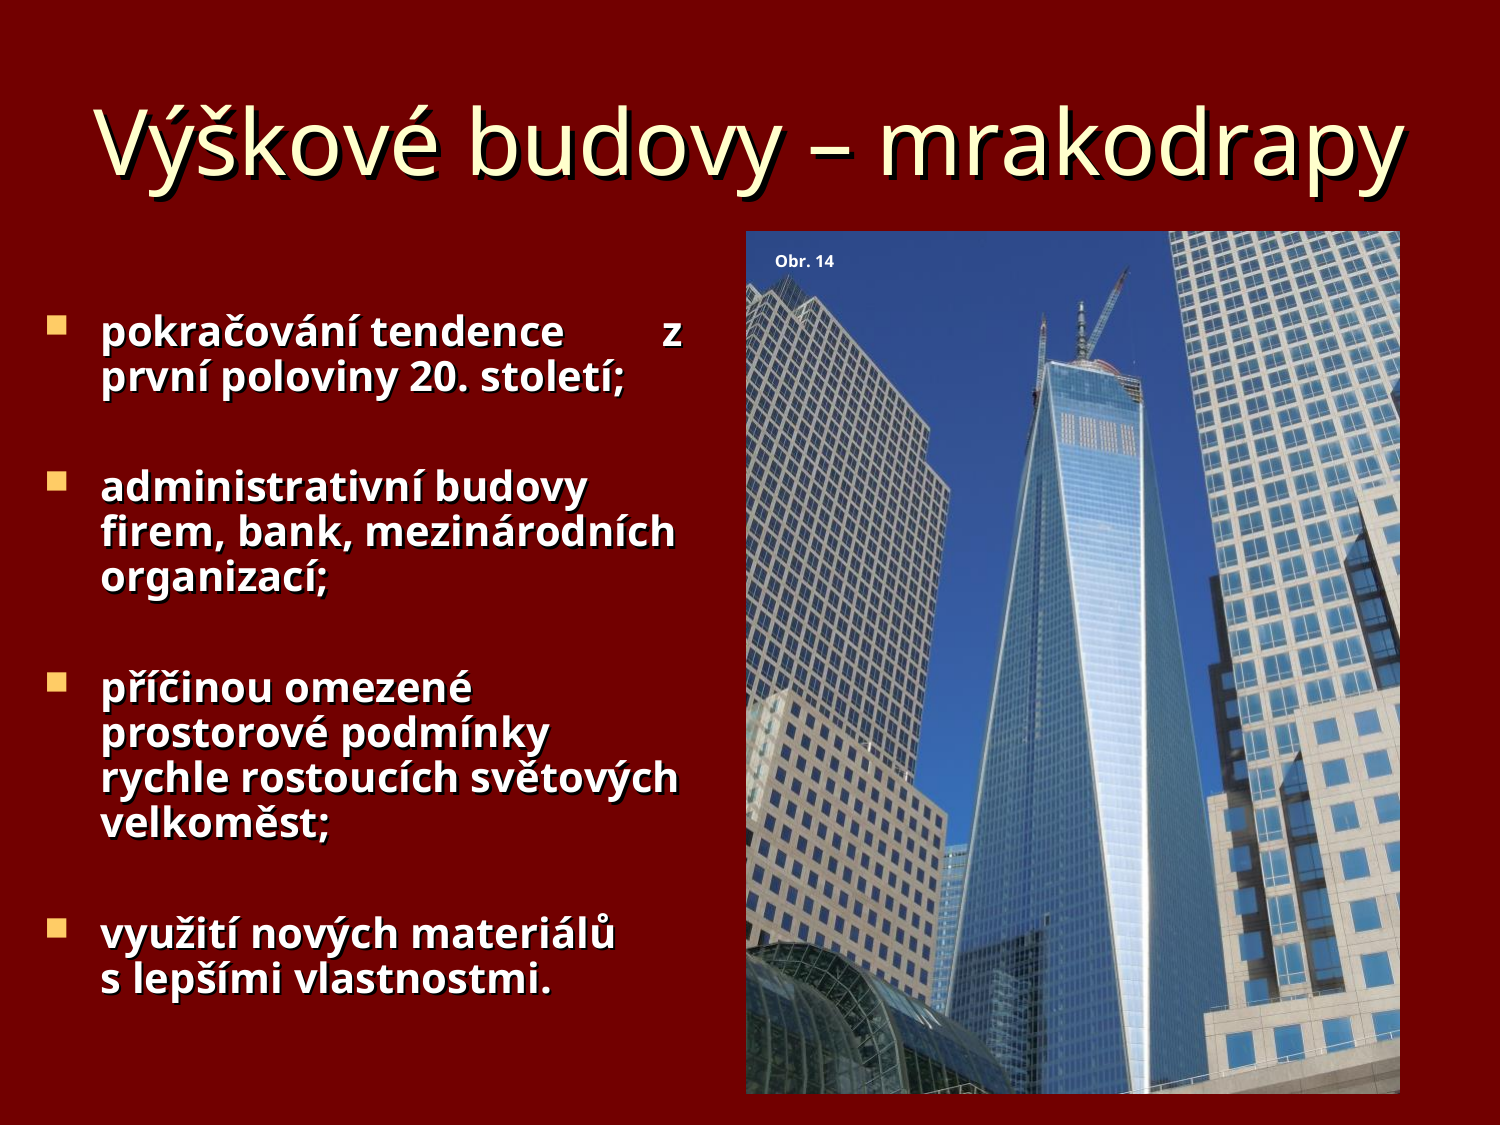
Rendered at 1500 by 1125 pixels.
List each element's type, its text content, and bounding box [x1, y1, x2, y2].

list pokračování tendence z první poloviny 20. století; administrativní budovy firem, bank, mezinárodních organizací; příčinou omezené prostorové podmínky rychle rostoucích světových velkoměst; využití nových materiálů s lepšími vlastnostmi. [29, 302, 703, 1071]
text_box Obr. 14 [760, 242, 850, 279]
text_box [746, 231, 1400, 1095]
title Výškové budovy – mrakodrapy [75, 45, 1426, 233]
